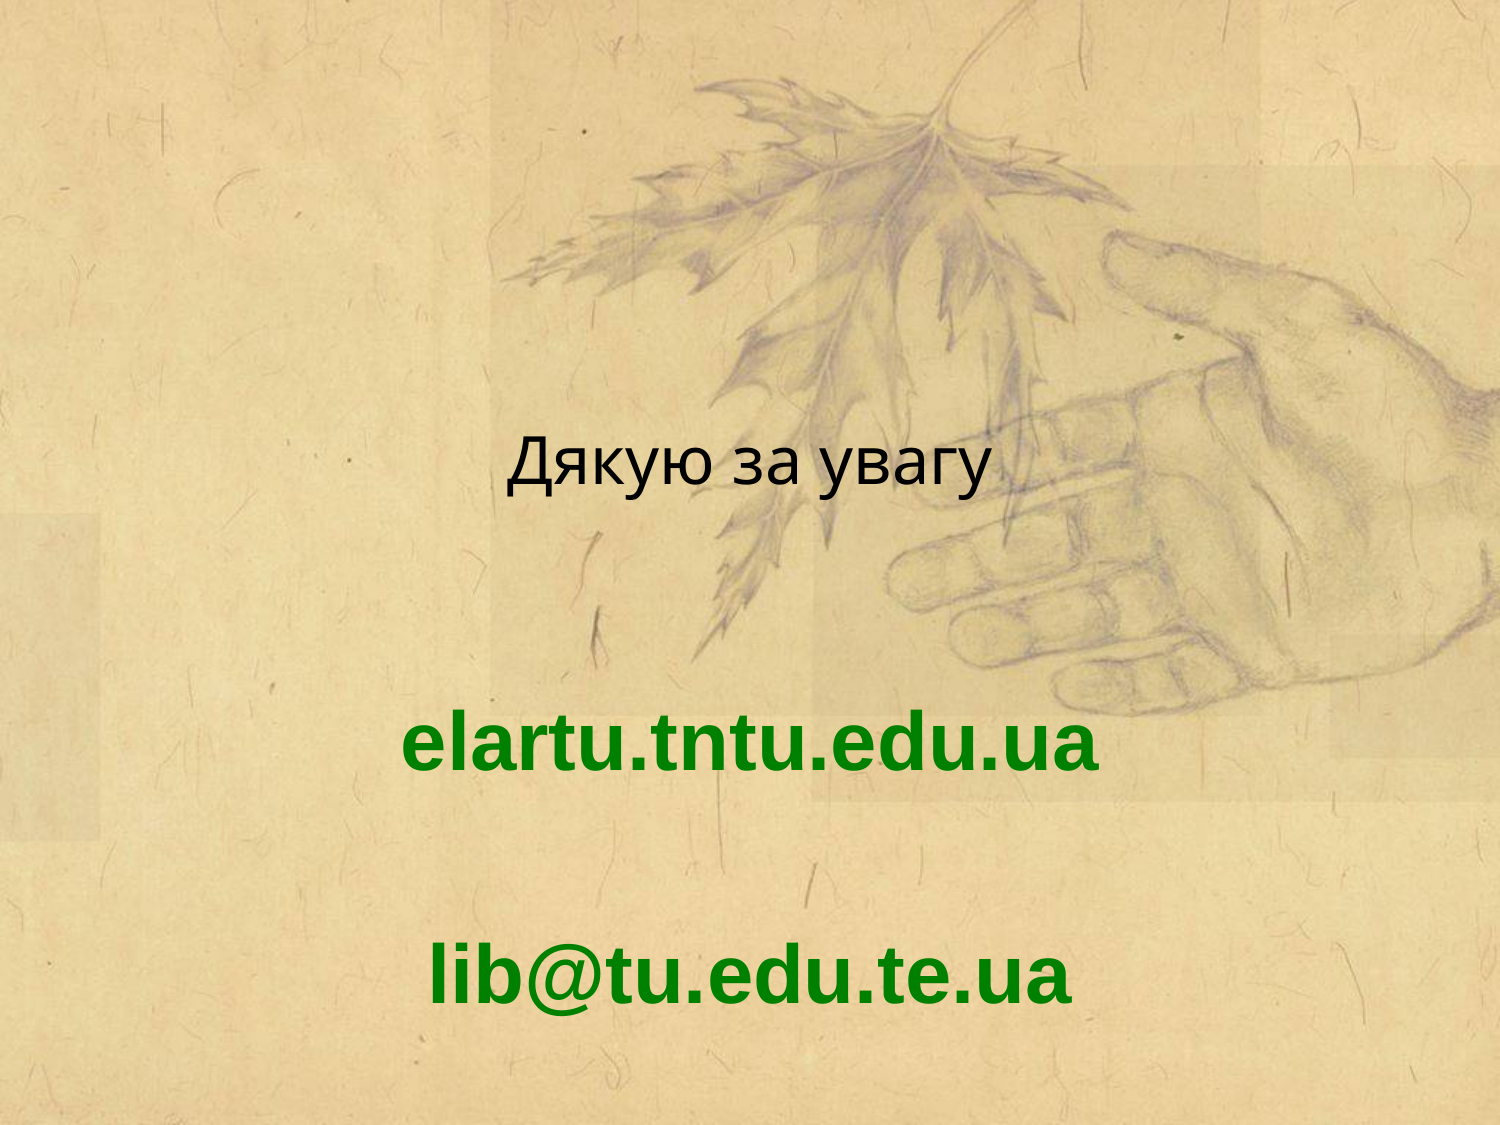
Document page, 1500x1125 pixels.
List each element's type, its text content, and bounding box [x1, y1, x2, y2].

picture [0, 0, 1500, 1125]
list elartu.tntu.edu.ua lib@tu.edu.te.ua [125, 679, 1375, 1028]
title Дякую за увагу [125, 0, 1375, 506]
